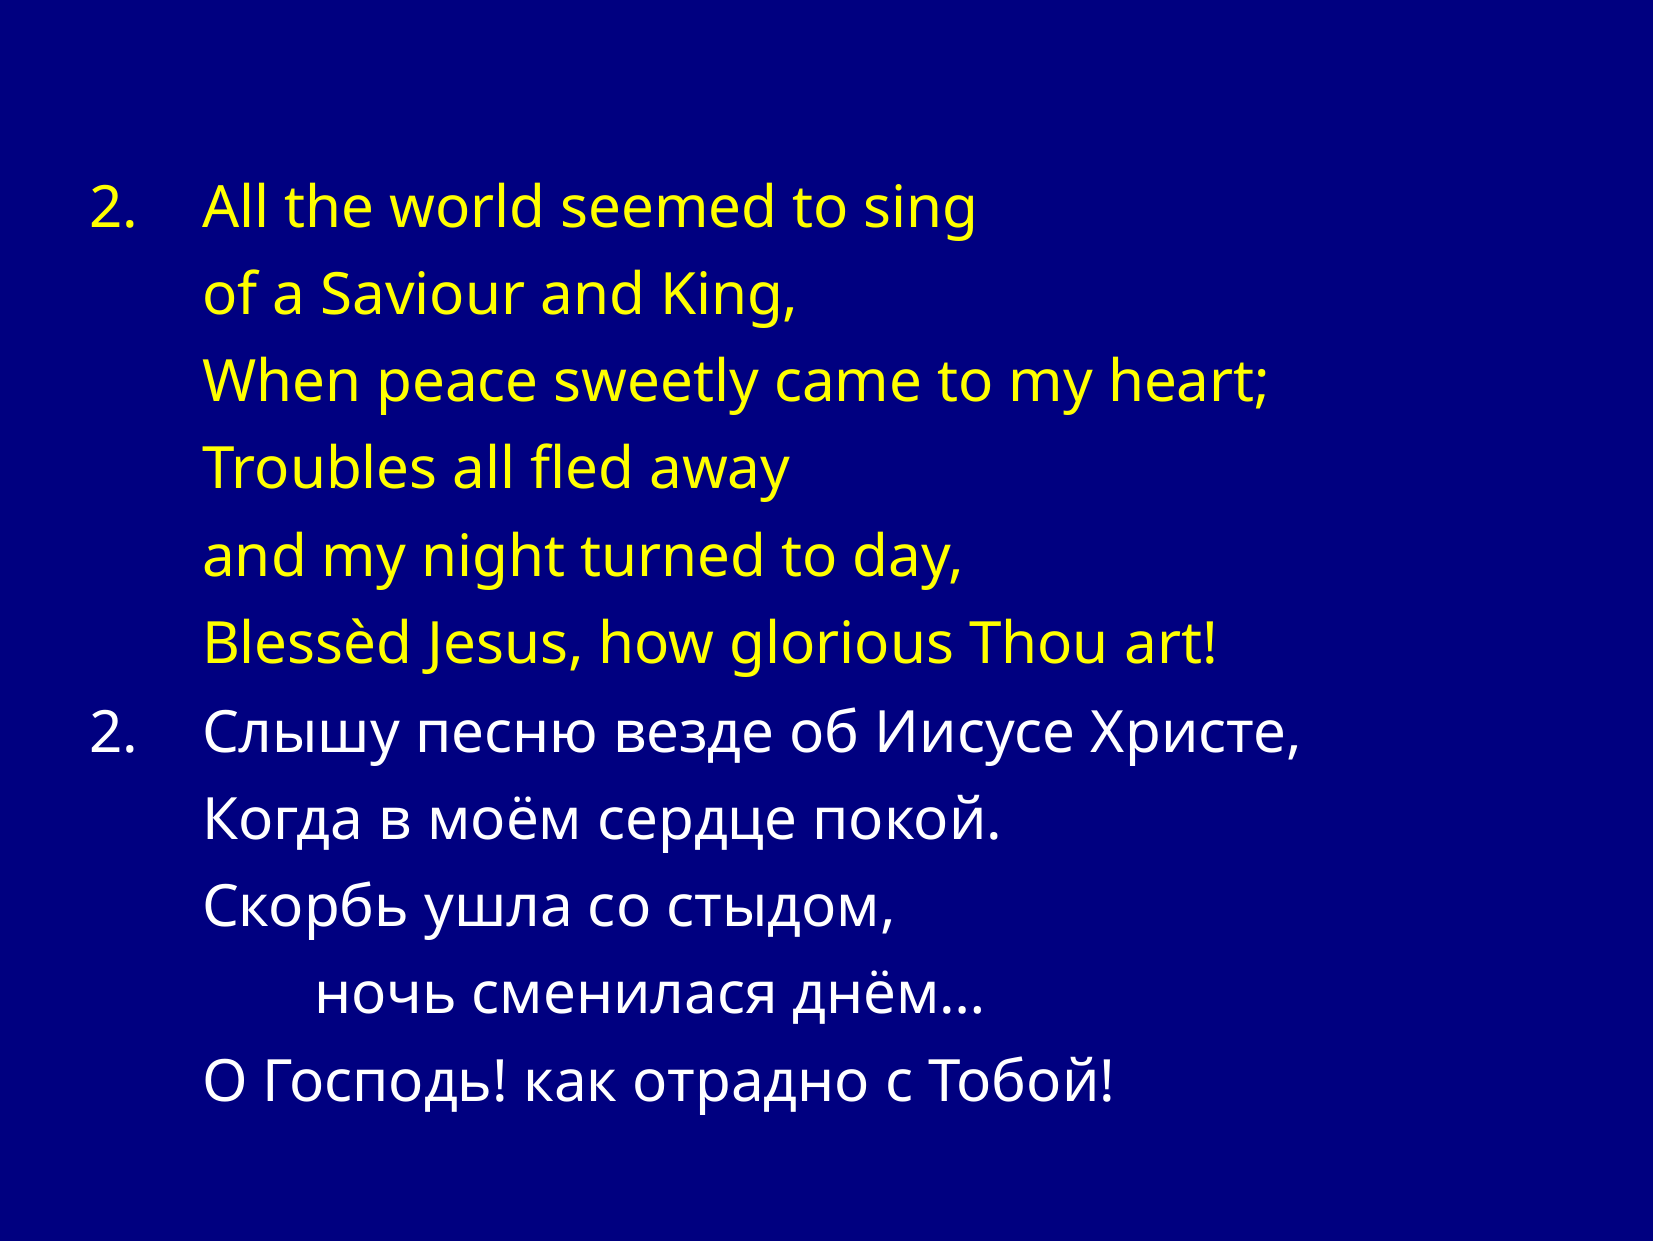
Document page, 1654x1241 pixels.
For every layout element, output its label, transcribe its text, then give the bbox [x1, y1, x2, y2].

text_box 2. Слышу песню везде об Иисусе Христе, Когда в моём сердце покой. Скорбь ушла со стыдом, ночь сменилася днём… О Господь! как отрадно с Тобой! [75, 675, 1576, 1163]
text_box 2. All the world seemed to sing of a Saviour and King, When peace sweetly came to my heart; Troubles all fled away and my night turned to day, Blessèd Jesus, how glorious Thou art! [75, 150, 1576, 675]
